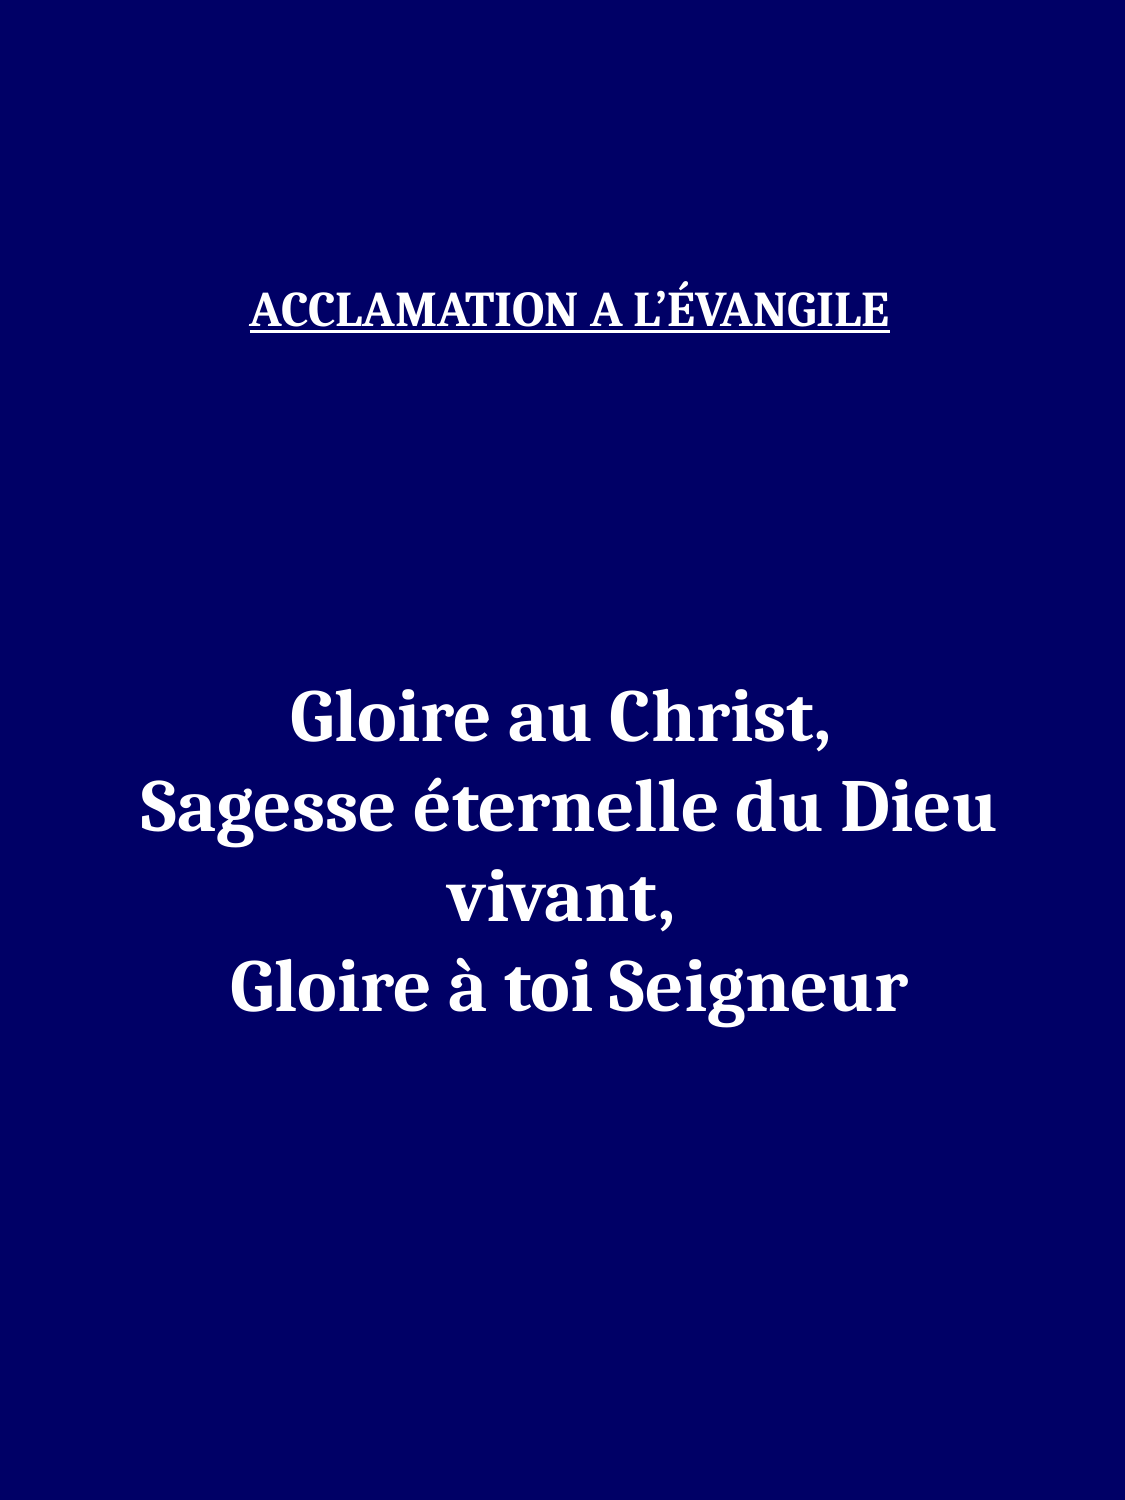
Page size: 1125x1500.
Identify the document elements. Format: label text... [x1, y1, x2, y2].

text_box ACCLAMATION A L’ÉVANGILE Gloire au Christ, Sagesse éternelle du Dieu vivant, Gloire à toi Seigneur [14, 224, 1125, 599]
